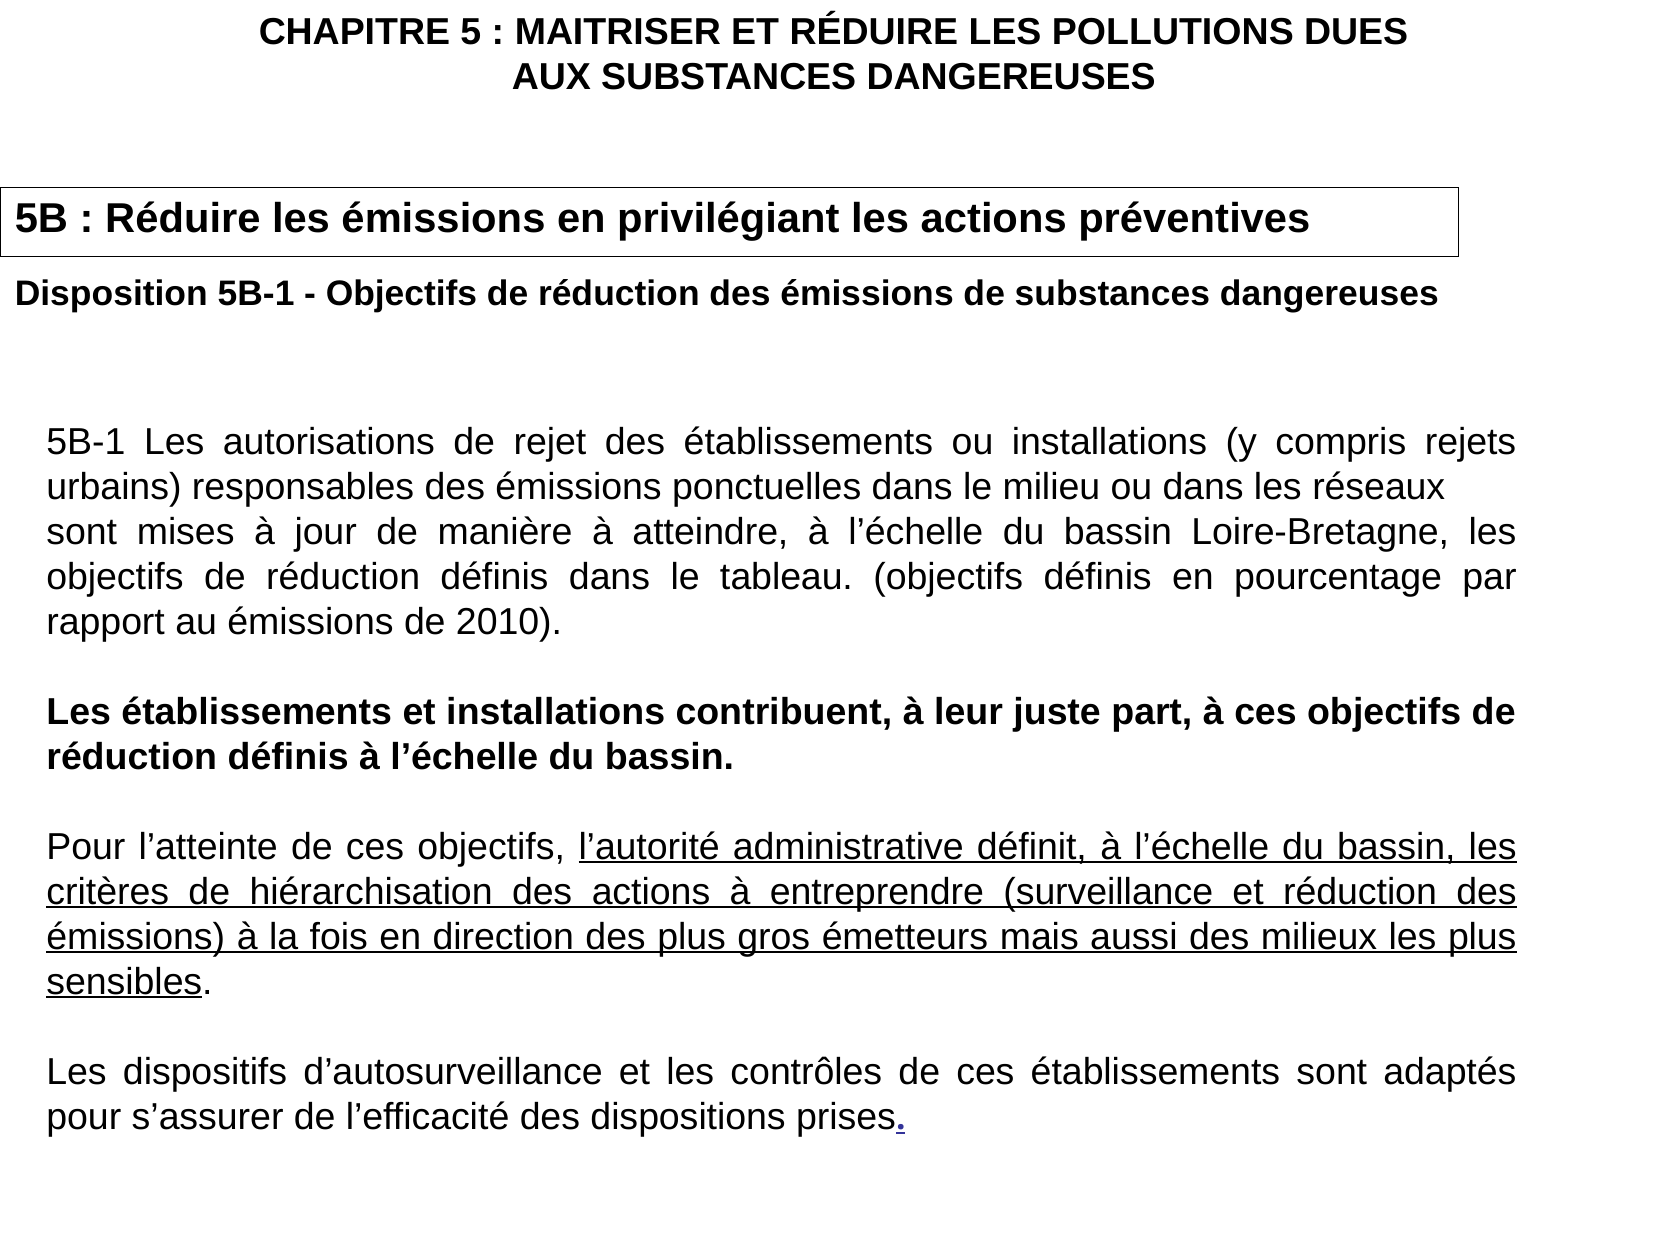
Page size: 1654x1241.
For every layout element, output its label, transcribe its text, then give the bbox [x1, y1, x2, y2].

text_box Disposition 5B-1 - Objectifs de réduction des émissions de substances dangereuses [0, 262, 1501, 325]
text_box 5B-1 Les autorisations de rejet des établissements ou installations (y compris rejets urbains) responsables des émissions ponctuelles dans le milieu ou dans les réseaux sont mises à jour de manière à atteindre, à l’échelle du bassin Loire-Bretagne, les objectifs de réduction définis dans le tableau. (objectifs définis en pourcentage par rapport au émissions de 2010). Les établissements et installations contribuent, à leur juste part, à ces objectifs de réduction définis à l’échelle du bassin. Pour l’atteinte de ces objectifs, l’autorité administrative définit, à l’échelle du bassin, les critères de hiérarchisation des actions à entreprendre (surveillance et réduction des émissions) à la fois en direction des plus gros émetteurs mais aussi des milieux les plus sensibles. Les dispositifs d’autosurveillance et les contrôles de ces établissements sont adaptés pour s’assurer de l’efficacité des dispositions prises. [31, 409, 1532, 1183]
table_header 5B : Réduire les émissions en privilégiant les actions préventives [1, 188, 1458, 256]
text_box CHAPITRE 5 : MAITRISER ET RÉDUIRE LES POLLUTIONS DUES AUX SUBSTANCES DANGEREUSES [237, 0, 1431, 105]
